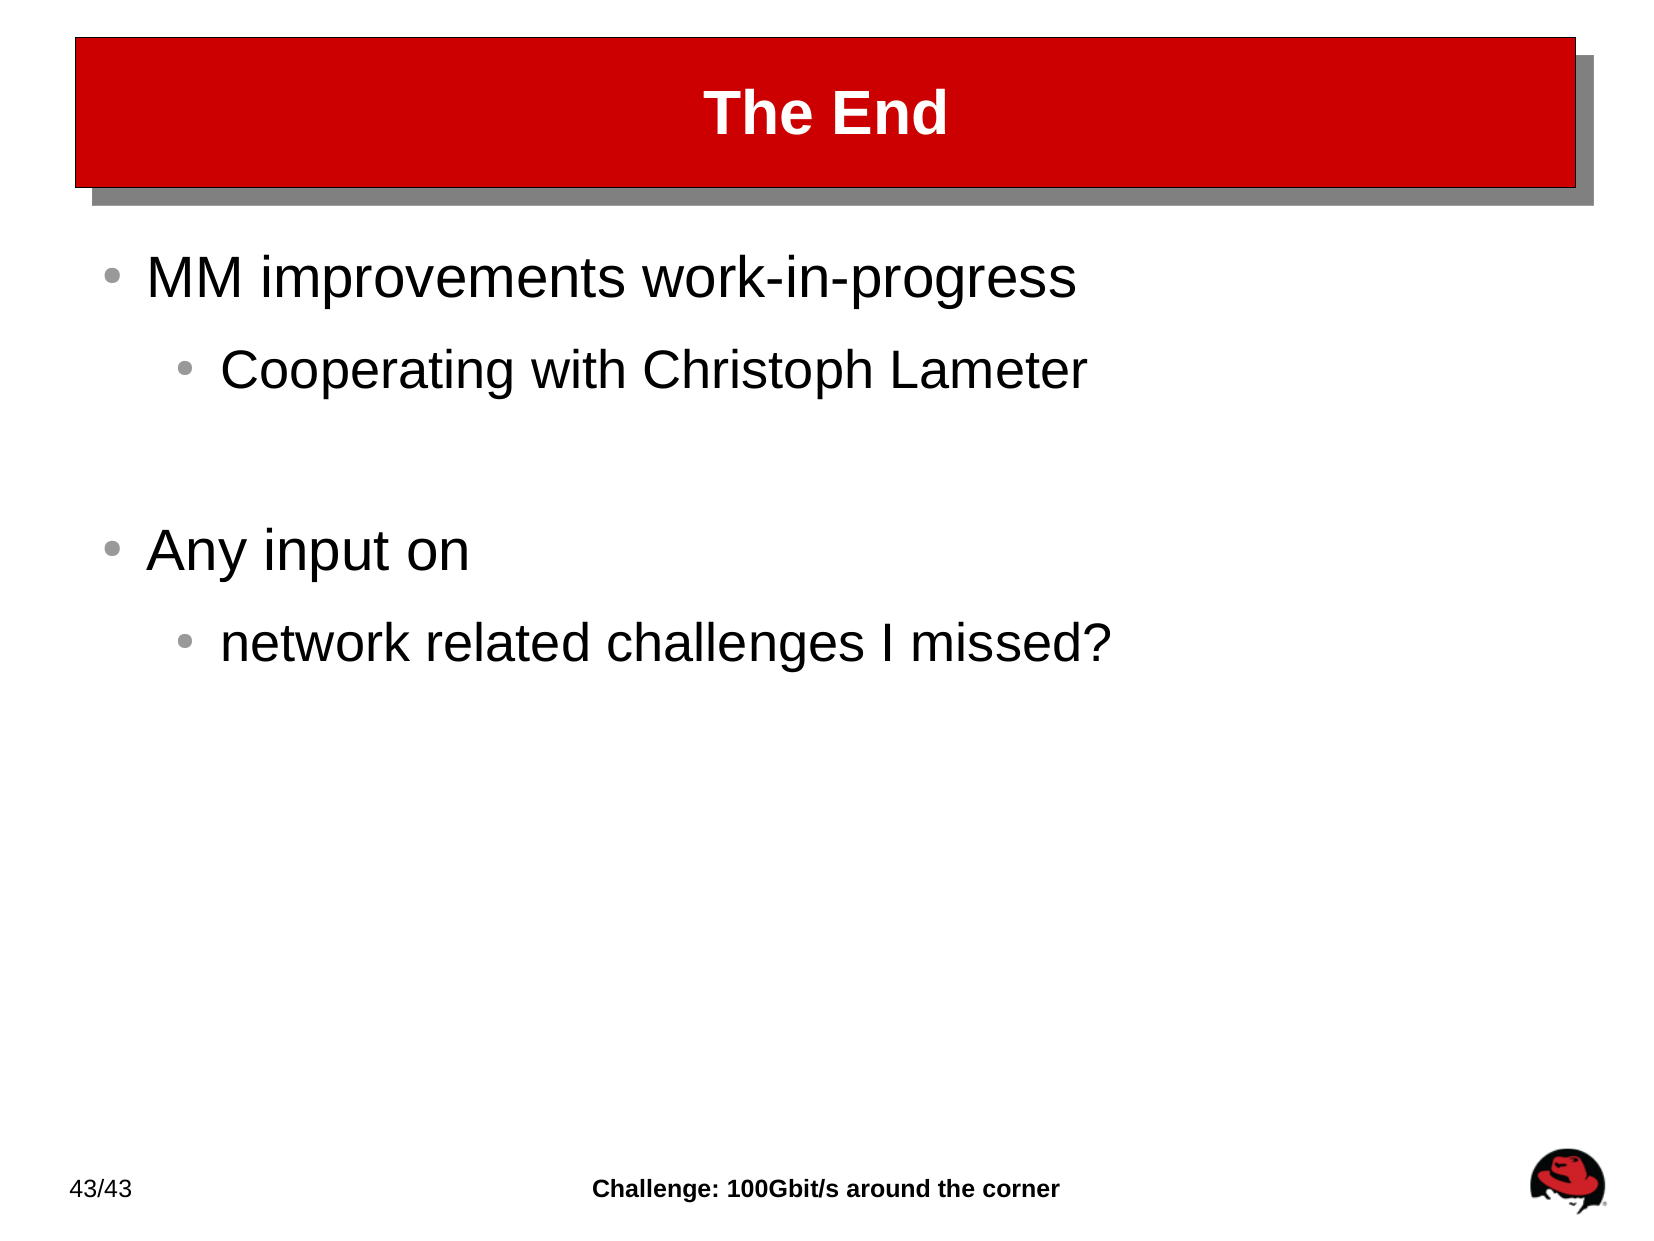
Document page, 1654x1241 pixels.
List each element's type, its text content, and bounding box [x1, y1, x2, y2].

list MM improvements work-in-progress Cooperating with Christoph Lameter Any input on network related challenges I missed? [86, 244, 1576, 1039]
title The End [82, 37, 1571, 188]
picture [1529, 1146, 1613, 1224]
